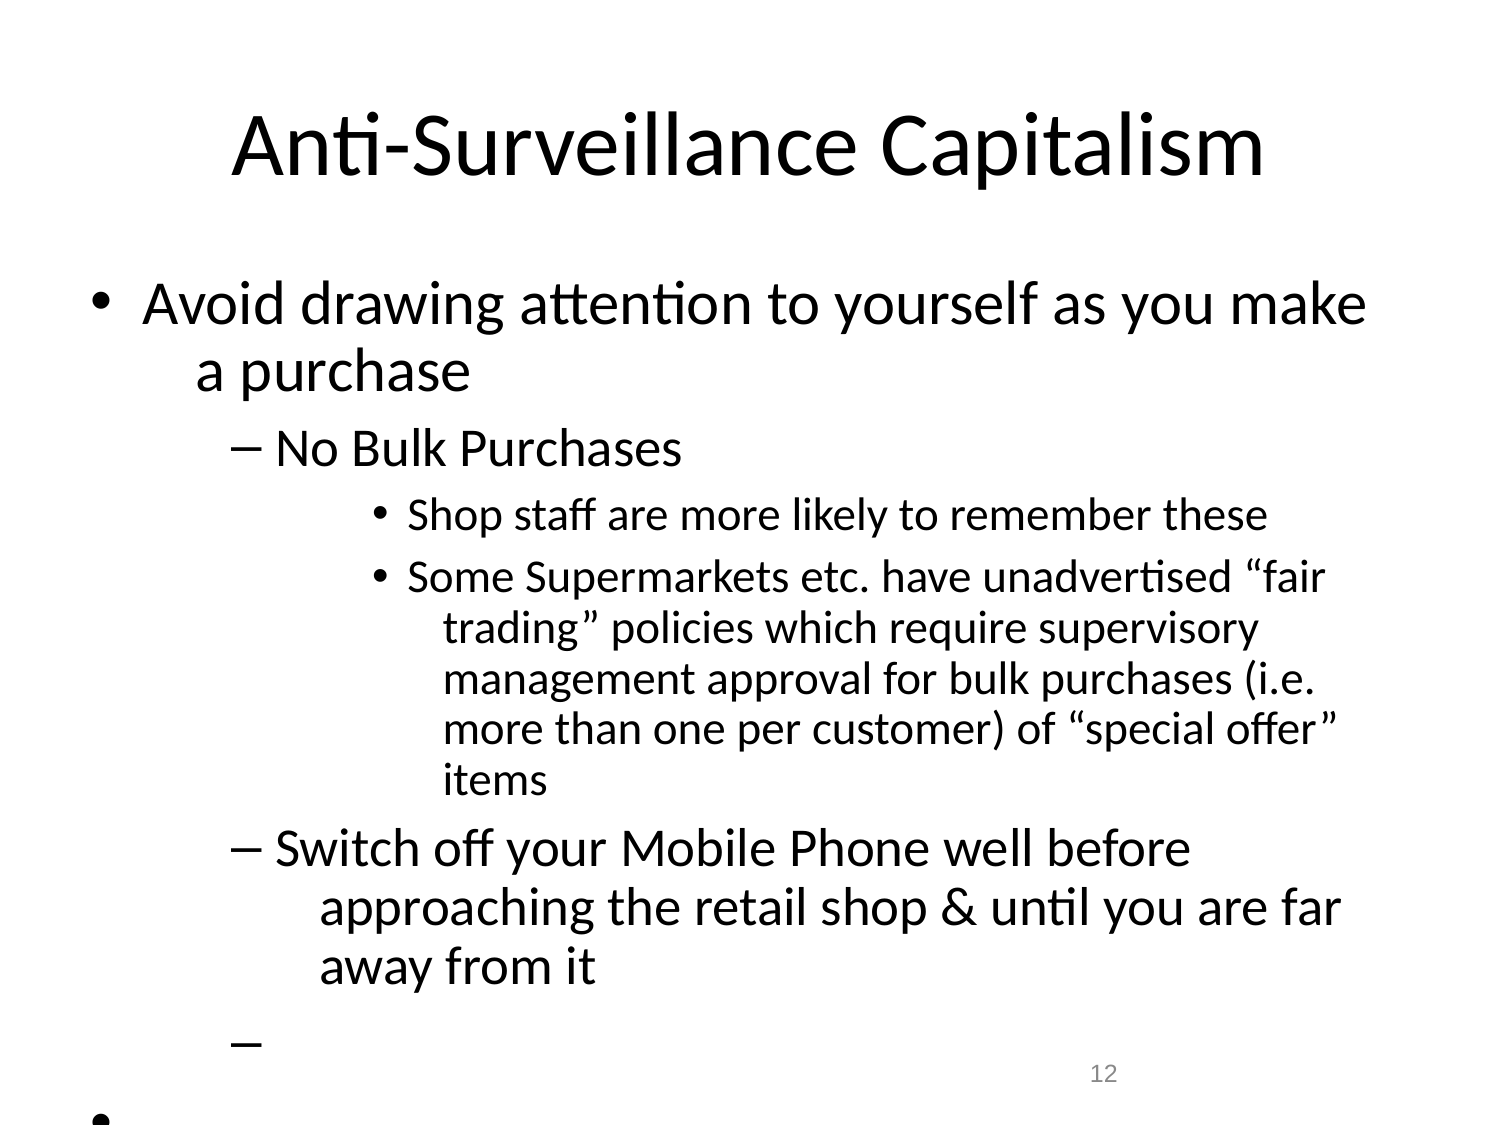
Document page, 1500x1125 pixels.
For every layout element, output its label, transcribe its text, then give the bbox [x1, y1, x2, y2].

list Avoid drawing attention to yourself as you make a purchase No Bulk Purchases Shop staff are more likely to remember these Some Supermarkets etc. have unadvertised “fair trading” policies which require supervisory management approval for bulk purchases (i.e. more than one per customer) of “special offer” items Switch off your Mobile Phone well before approaching the retail shop & until you are far away from it [75, 262, 1426, 1005]
title Anti-Surveillance Capitalism [75, 45, 1426, 233]
text_box 6 [1074, 1042, 1426, 1103]
